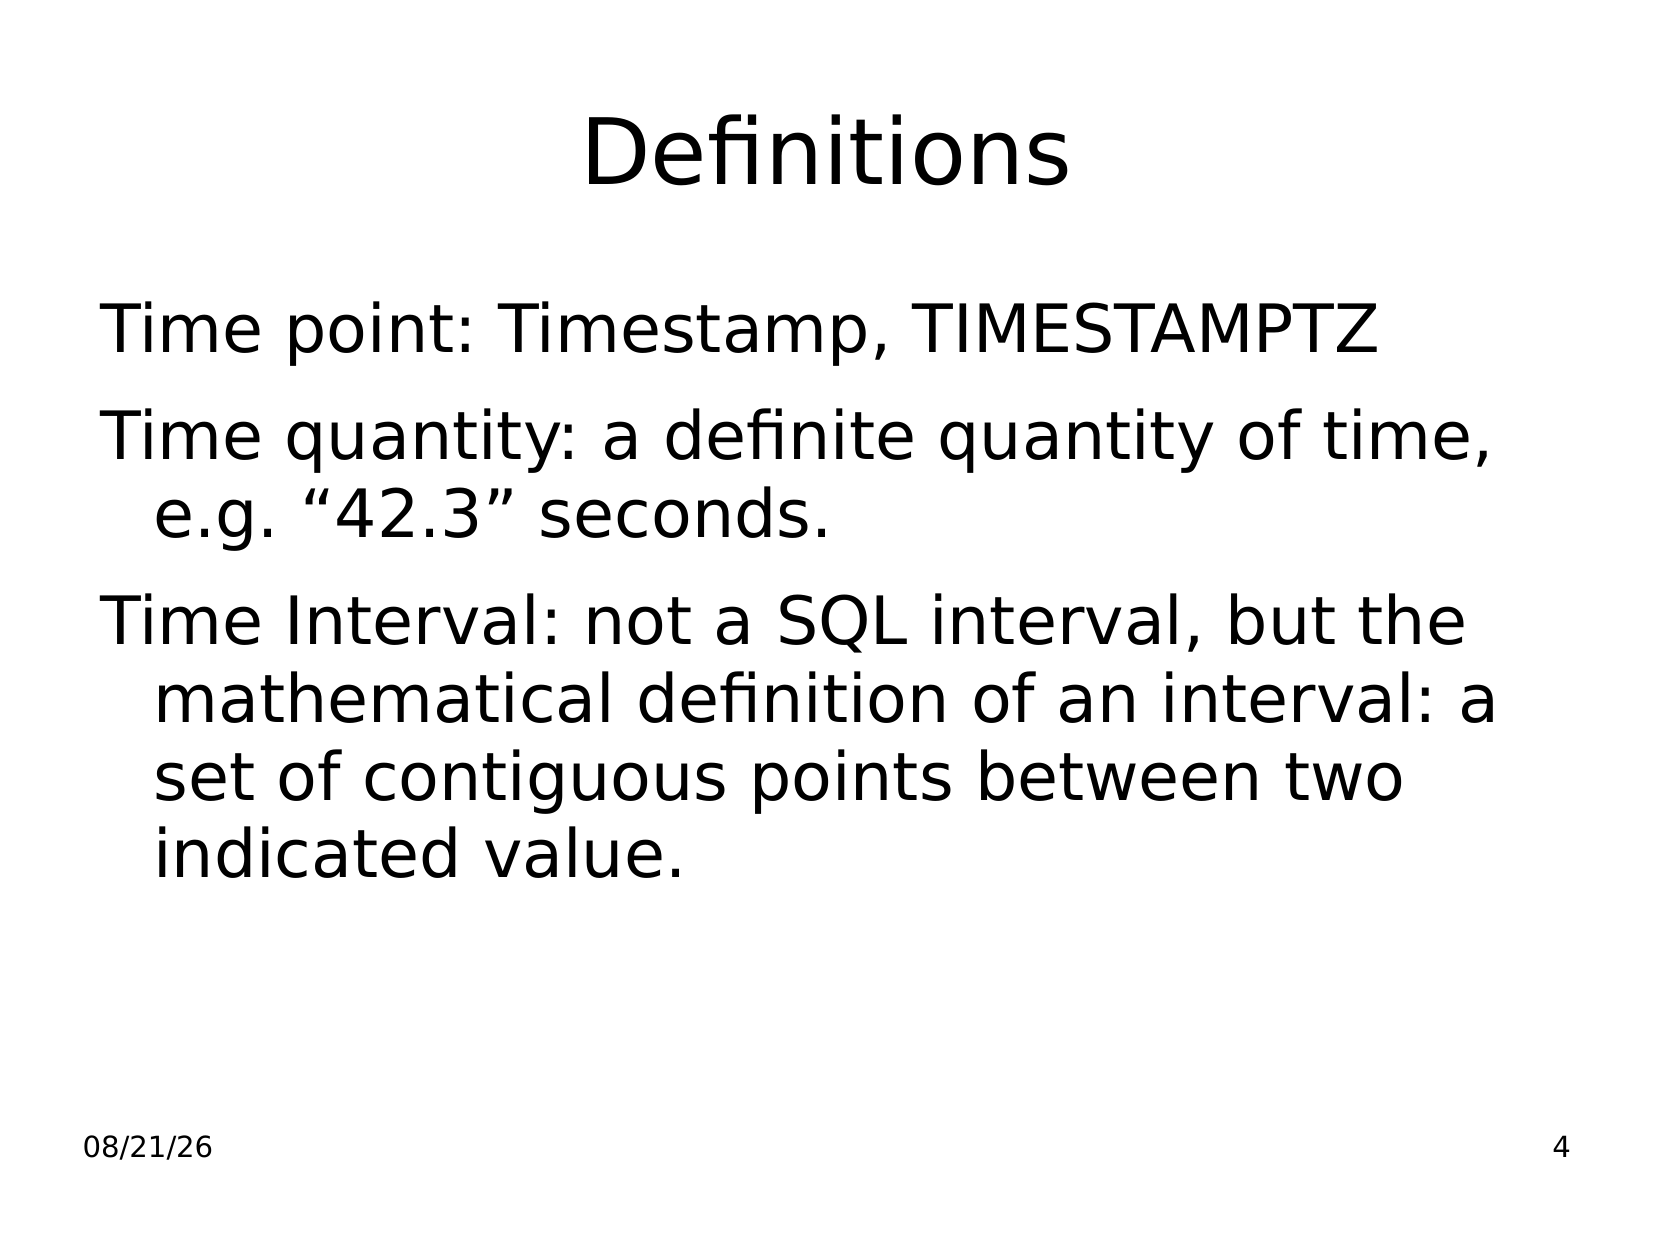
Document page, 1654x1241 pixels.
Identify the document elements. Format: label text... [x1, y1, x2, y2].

list Time point: Timestamp, TIMESTAMPTZ Time quantity: a definite quantity of time, e.g. “42.3” seconds. Time Interval: not a SQL interval, but the mathematical definition of an interval: a set of contiguous points between two indicated value. [82, 290, 1571, 1094]
title Definitions [82, 56, 1571, 250]
